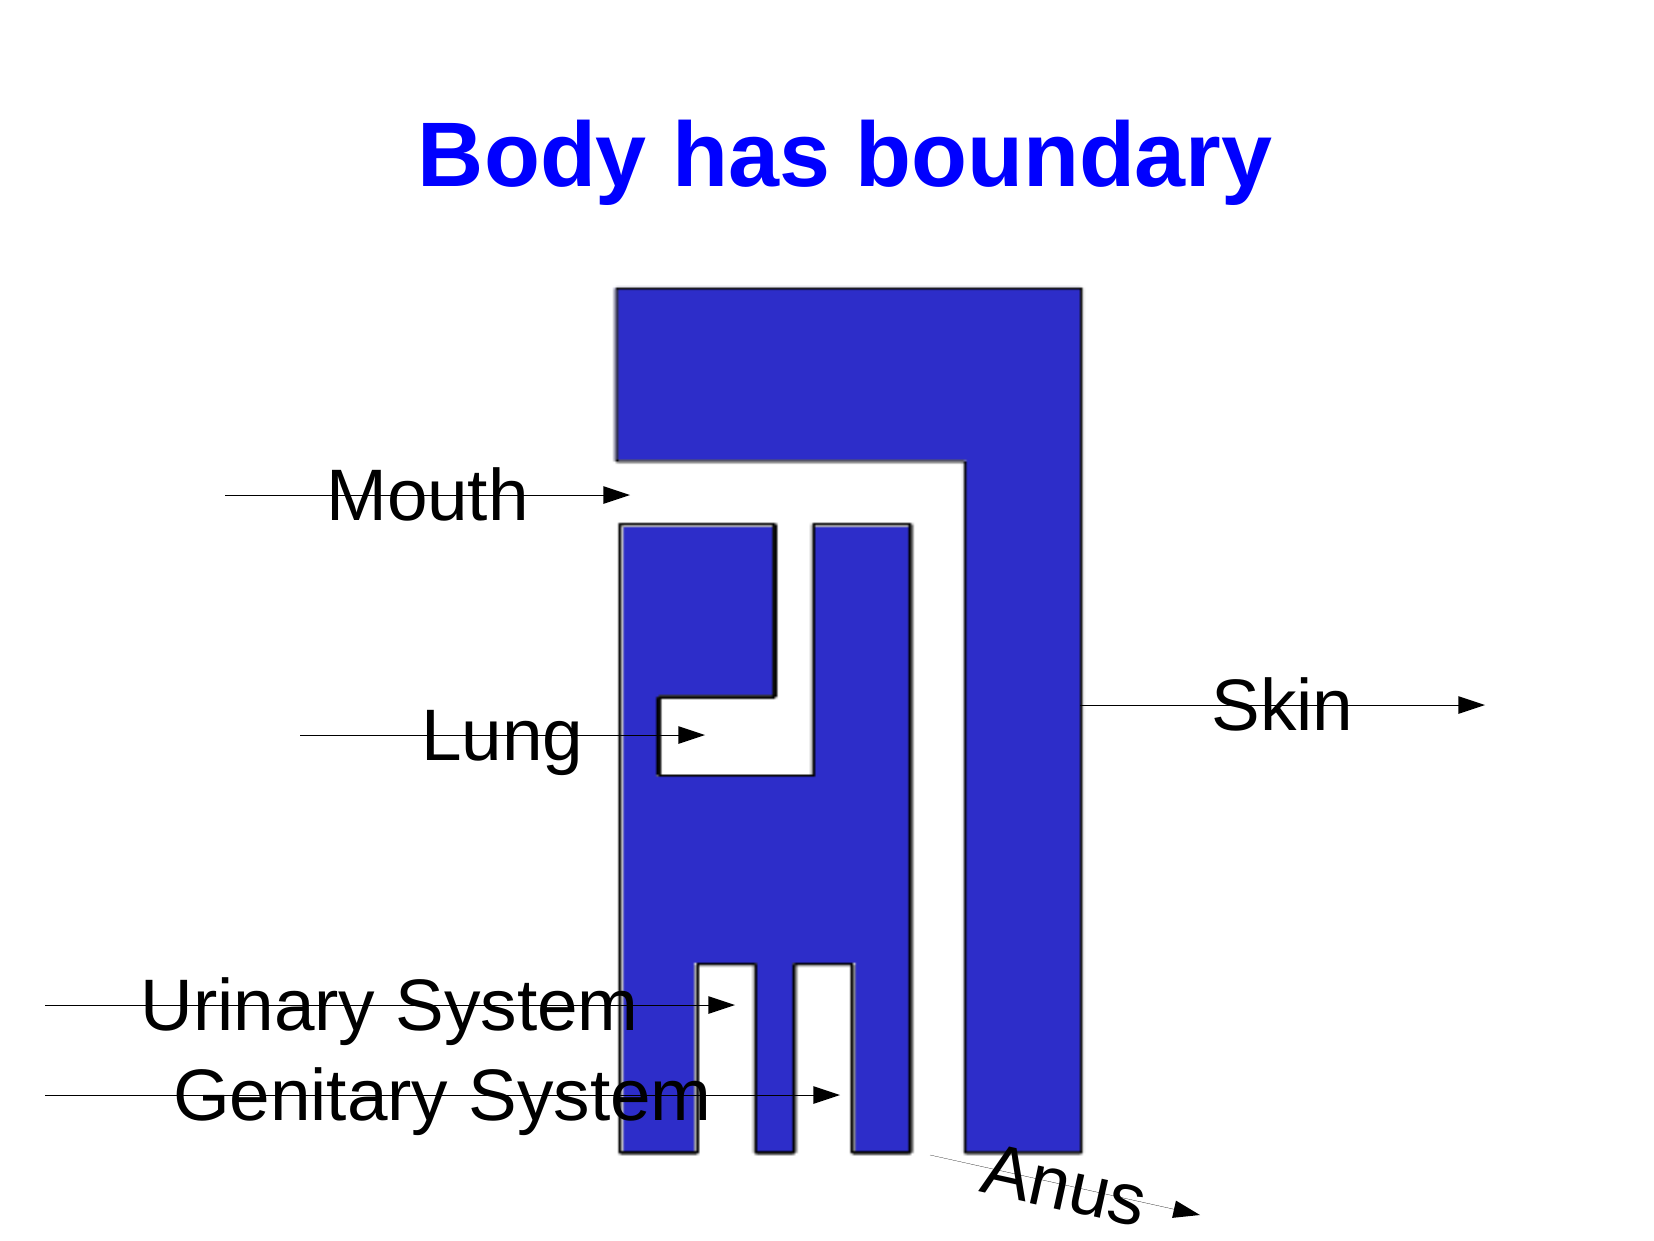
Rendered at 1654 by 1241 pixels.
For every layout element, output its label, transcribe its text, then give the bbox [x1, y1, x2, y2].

title Body has boundary [101, 99, 1591, 211]
picture [611, 996, 627, 1005]
picture [662, 1086, 677, 1095]
picture [1001, 1152, 1014, 1171]
picture [594, 996, 604, 1005]
picture [594, 280, 1111, 1171]
picture [684, 1086, 700, 1095]
picture [620, 1086, 640, 1095]
